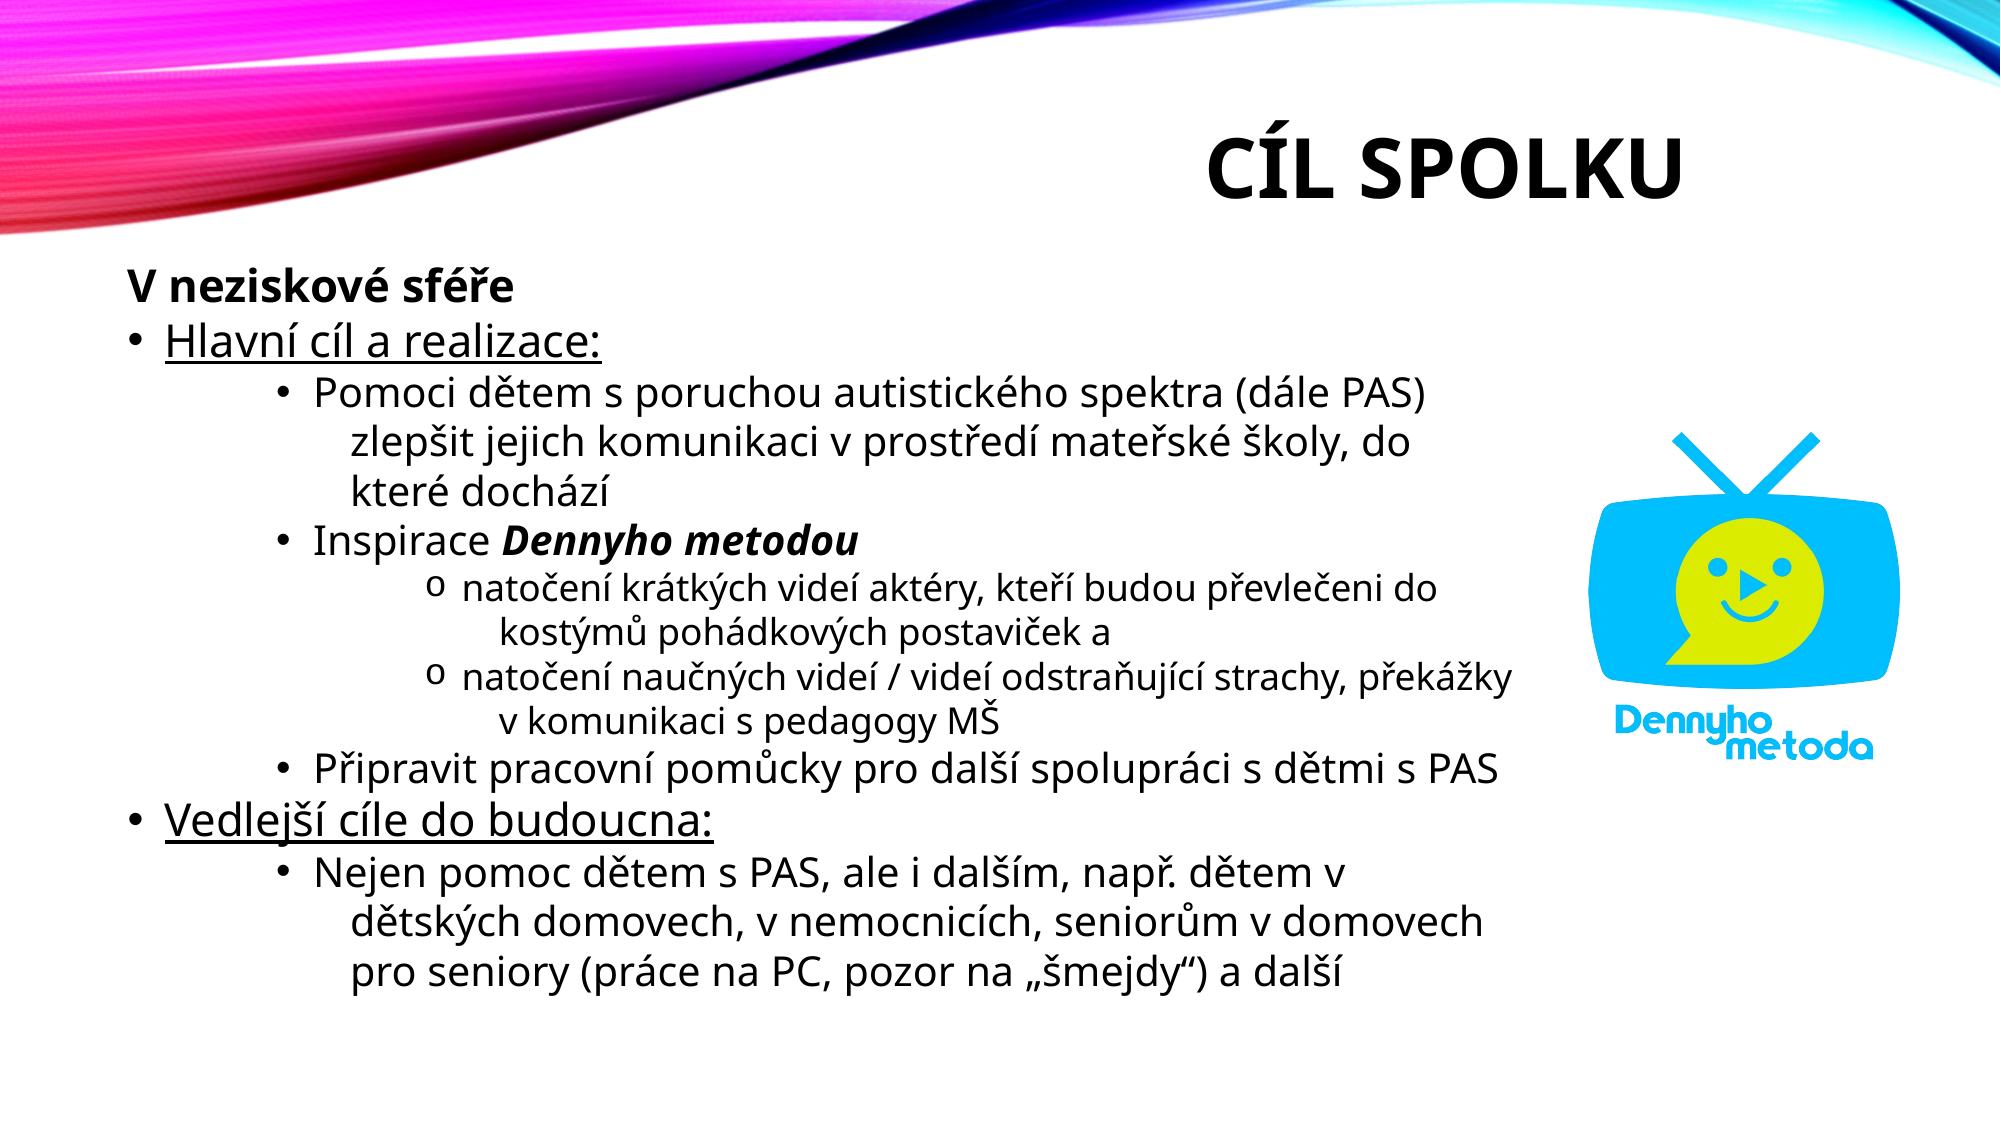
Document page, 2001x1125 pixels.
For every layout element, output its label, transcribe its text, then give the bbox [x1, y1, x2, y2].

picture [1745, 744, 1750, 760]
picture [1806, 744, 1816, 754]
picture [1588, 431, 1900, 582]
picture [1588, 600, 1900, 760]
picture [1756, 753, 1764, 760]
picture [1842, 751, 1856, 760]
picture [1831, 744, 1841, 754]
picture [1856, 744, 1866, 754]
picture [1667, 518, 1824, 665]
picture [1817, 750, 1830, 760]
list V neziskové sféře Hlavní cíl a realizace: Pomoci dětem s poruchou autistického spektra (dále PAS) zlepšit jejich komunikaci v prostředí mateřské školy, do které dochází Inspirace Dennyho metodou natočení krátkých videí aktéry, kteří budou převlečeni do kostýmů pohádkových postaviček a natočení naučných videí / videí odstraňující strachy, překážky v komunikaci s pedagogy MŠ Připravit pracovní pomůcky pro další spolupráci s dětmi s PAS Vedlejší cíle do budoucna: Nejen pomoc dětem s PAS, ale i dalším, např. dětem v dětských domovech, v nemocnicích, seniorům v domovech pro seniory (práce na PC, pozor na „šmejdy“) a další [112, 249, 1529, 1021]
picture [1733, 744, 1738, 760]
title CÍL spolku [1189, 104, 1888, 240]
